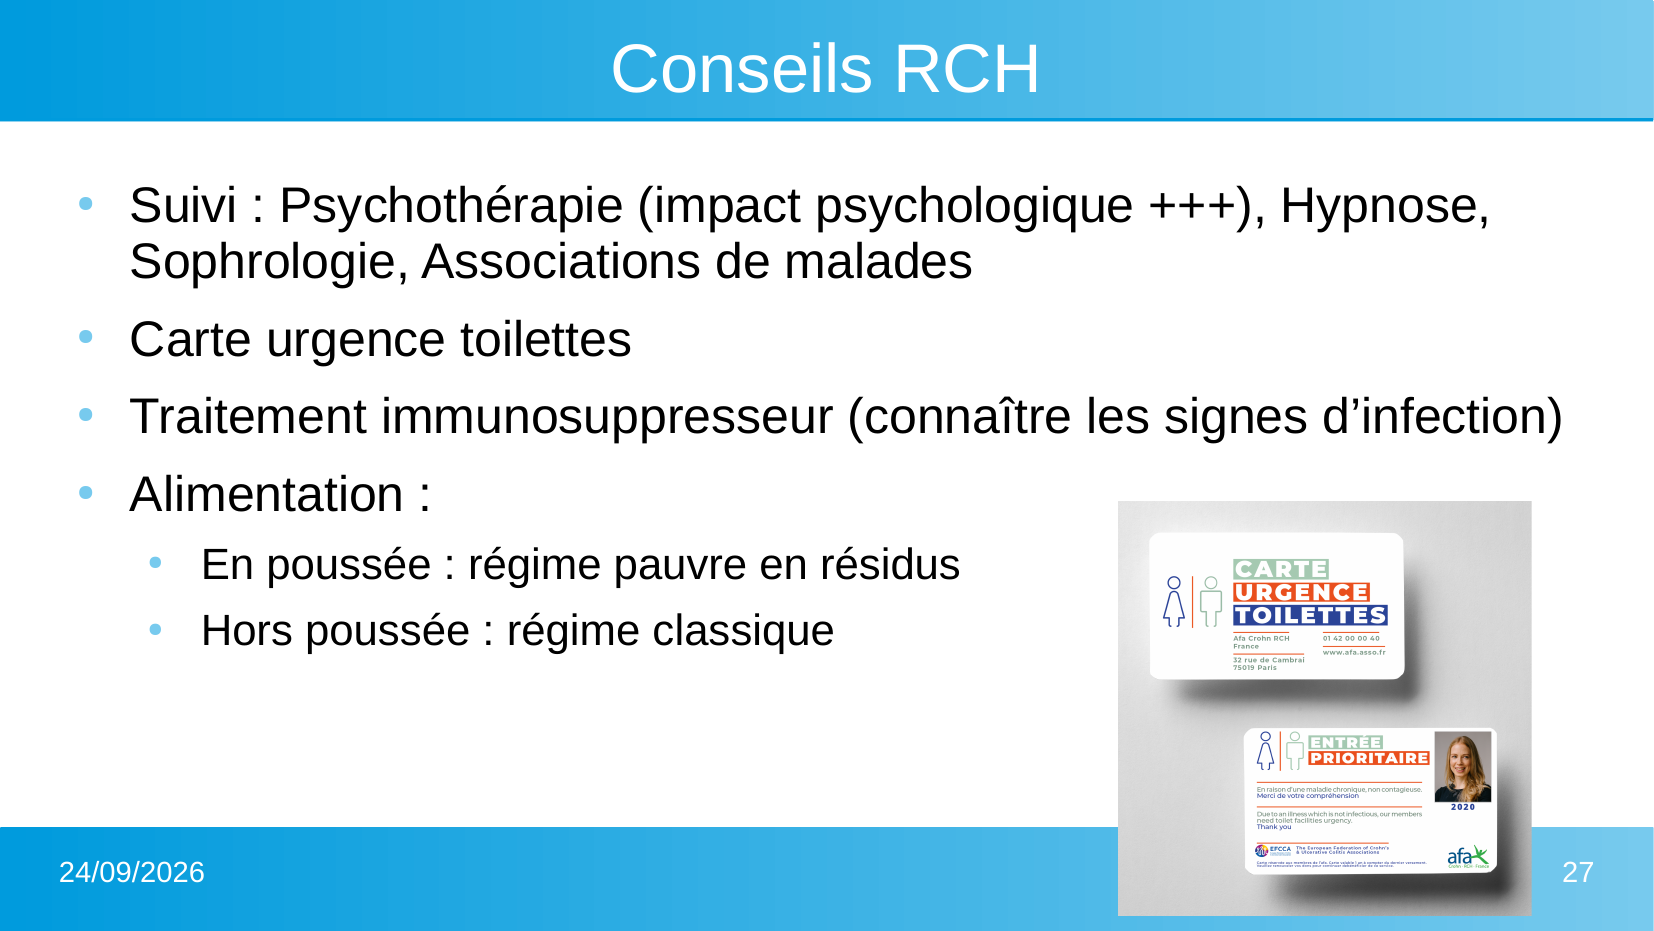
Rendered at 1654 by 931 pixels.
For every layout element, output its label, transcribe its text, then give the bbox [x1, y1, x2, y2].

picture [1118, 501, 1532, 916]
title Conseils RCH [59, 29, 1595, 108]
list Suivi : Psychothérapie (impact psychologique +++), Hypnose, Sophrologie, Associations de malades Carte urgence toilettes Traitement immunosuppresseur (connaître les signes d’infection) Alimentation : En poussée : régime pauvre en résidus Hors poussée : régime classique [59, 177, 1595, 768]
